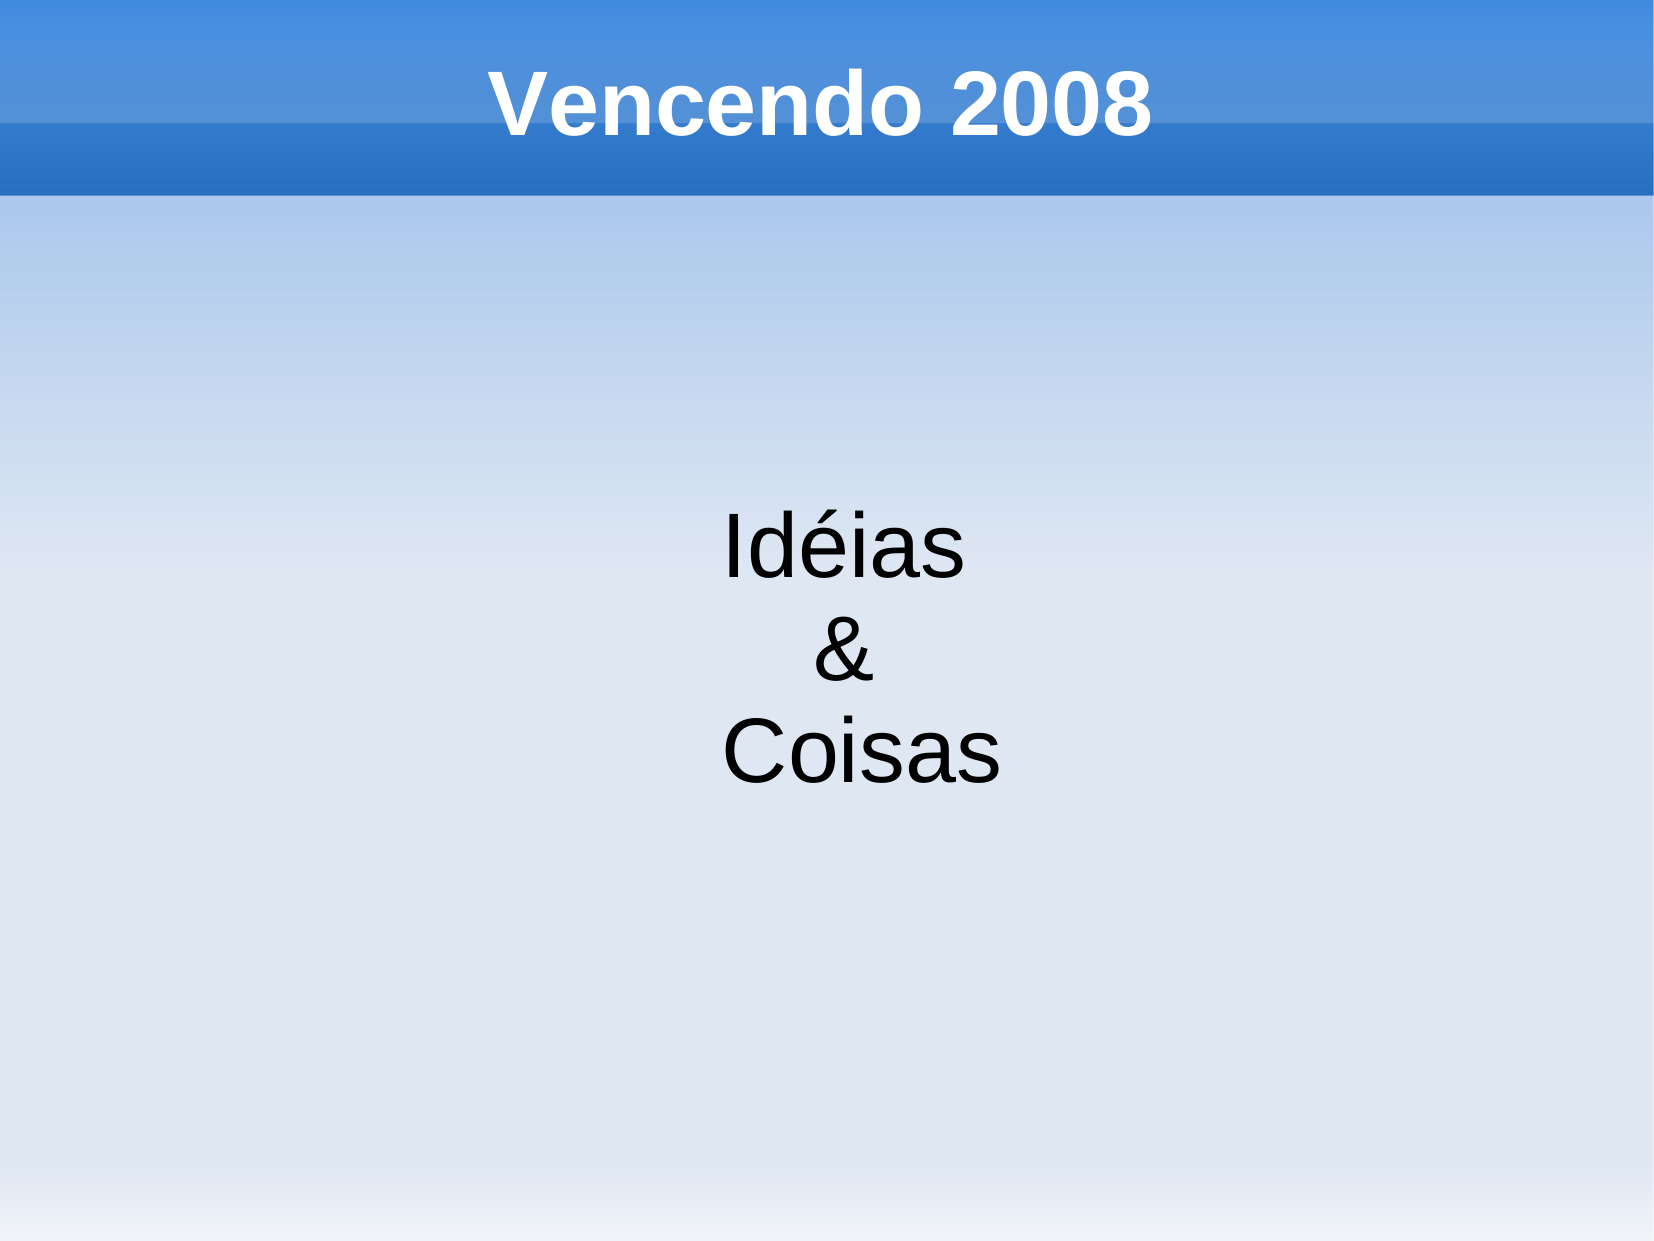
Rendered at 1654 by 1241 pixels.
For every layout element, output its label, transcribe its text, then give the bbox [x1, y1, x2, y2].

picture [0, 0, 1654, 1241]
title Vencendo 2008 [76, 0, 1565, 208]
subtitle Idéias & Coisas [82, 290, 1571, 1109]
